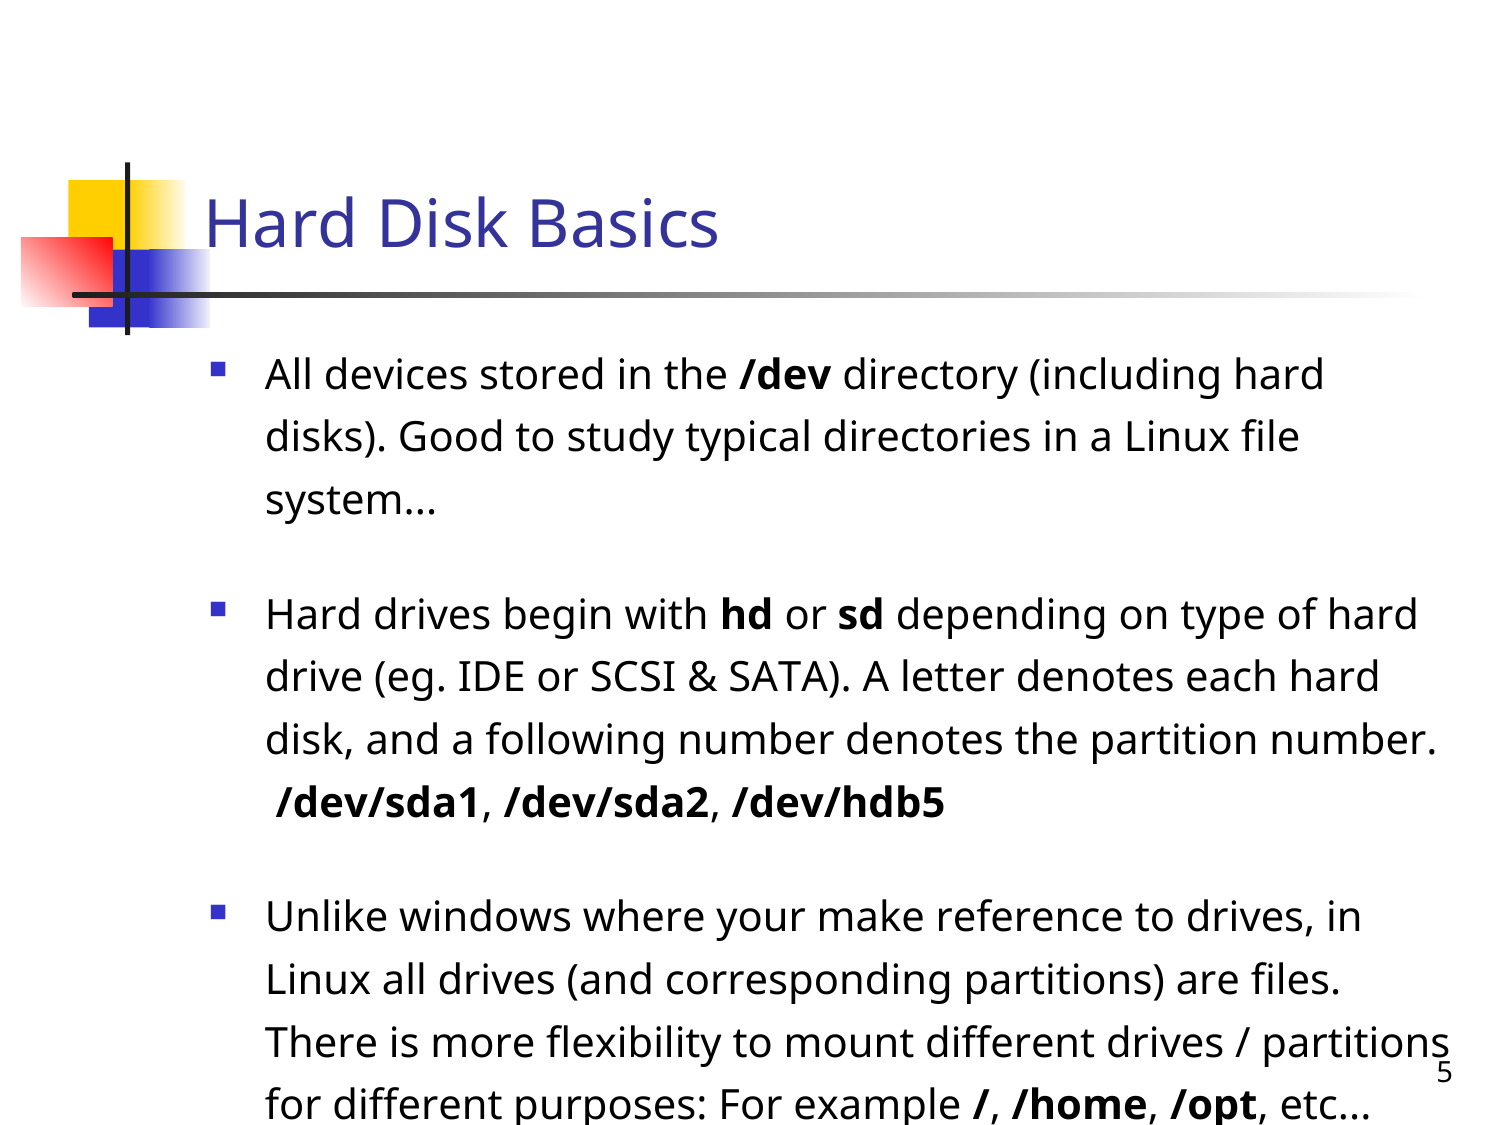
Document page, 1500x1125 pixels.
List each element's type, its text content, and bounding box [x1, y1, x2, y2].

title Hard Disk Basics [188, 35, 1468, 276]
list All devices stored in the /dev directory (including hard disks). Good to study typical directories in a Linux file system... Hard drives begin with hd or sd depending on type of hard drive (eg. IDE or SCSI & SATA). A letter denotes each hard disk, and a following number denotes the partition number. /dev/sda1, /dev/sda2, /dev/hdb5 Unlike windows where your make reference to drives, in Linux all drives (and corresponding partitions) are files. There is more flexibility to mount different drives / partitions for different purposes: For example /, /home, /opt, etc... [193, 331, 1469, 1086]
